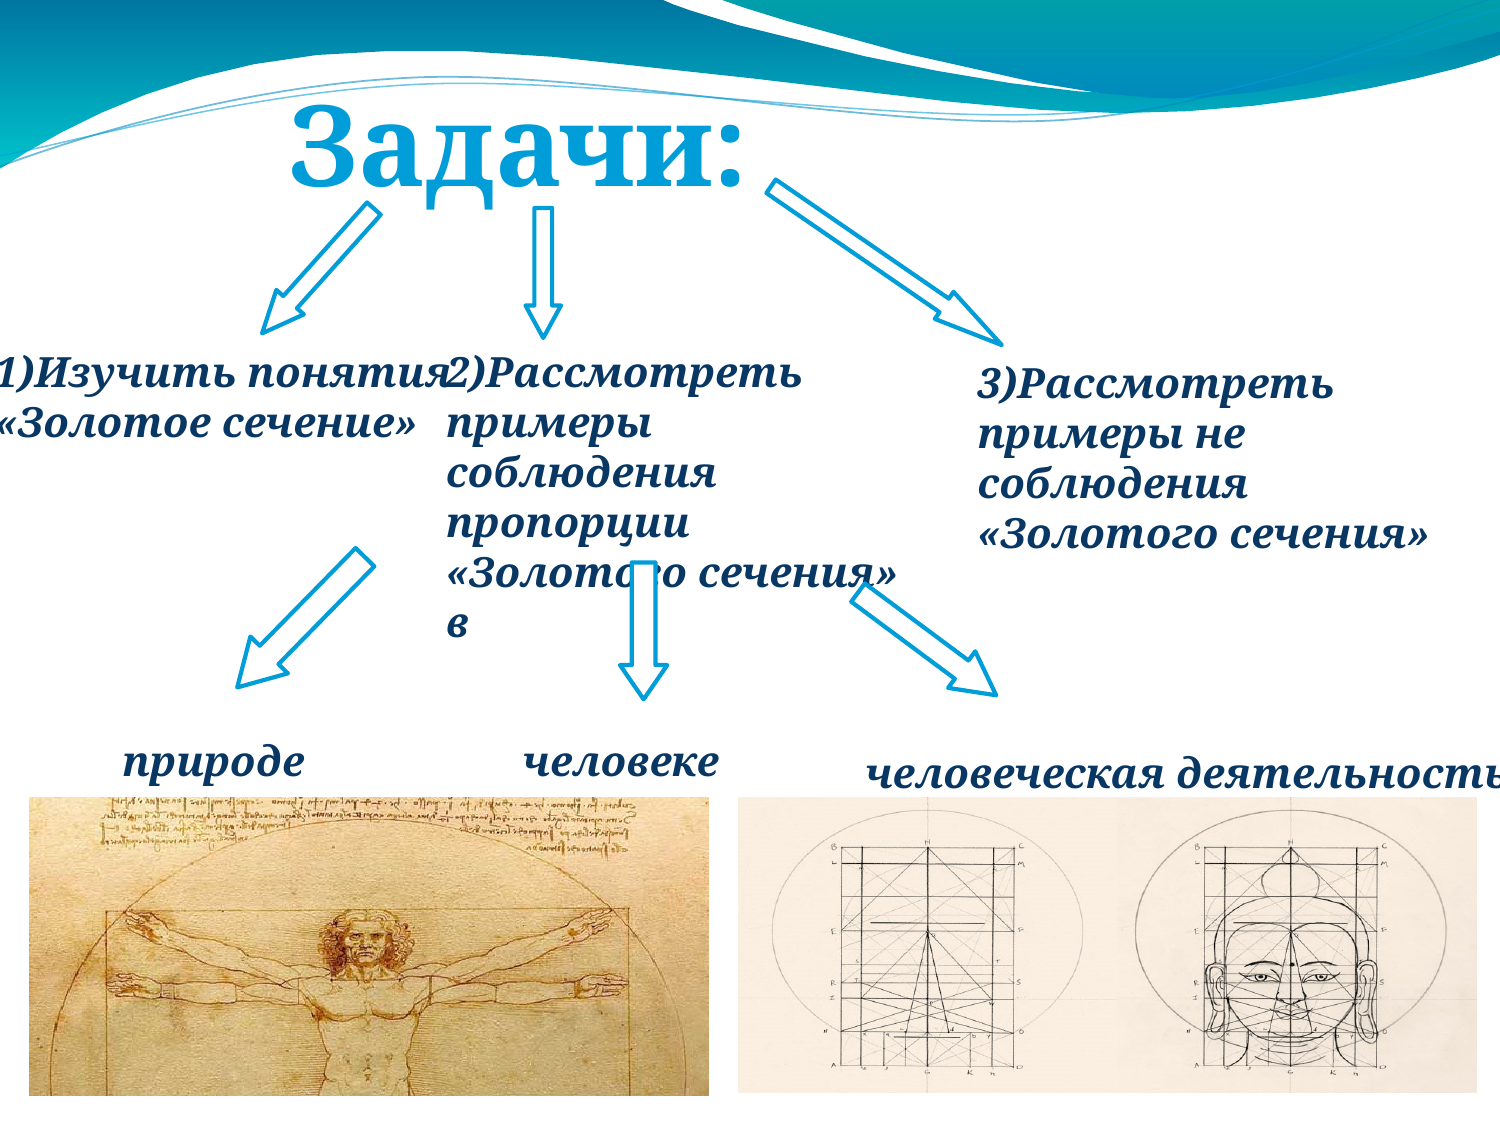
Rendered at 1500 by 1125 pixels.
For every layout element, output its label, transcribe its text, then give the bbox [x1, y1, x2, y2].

picture [738, 797, 1477, 1093]
text_box [237, 548, 375, 688]
text_box 2)Рассмотреть примеры соблюдения пропорции «Золотого сечения» в [431, 338, 928, 653]
text_box человеческая деятельность [850, 739, 1500, 805]
text_box природе [107, 727, 320, 793]
text_box человеке [508, 727, 734, 793]
text_box [620, 562, 668, 700]
text_box [766, 179, 1002, 346]
text_box [262, 202, 381, 334]
text_box Задачи: [273, 66, 763, 217]
picture [29, 797, 709, 1096]
text_box [851, 583, 997, 696]
text_box [525, 208, 561, 338]
text_box 1)Изучить понятия «Золотое сечение» [0, 338, 431, 453]
text_box 3)Рассмотреть примеры не соблюдения «Золотого сечения» [962, 349, 1465, 565]
